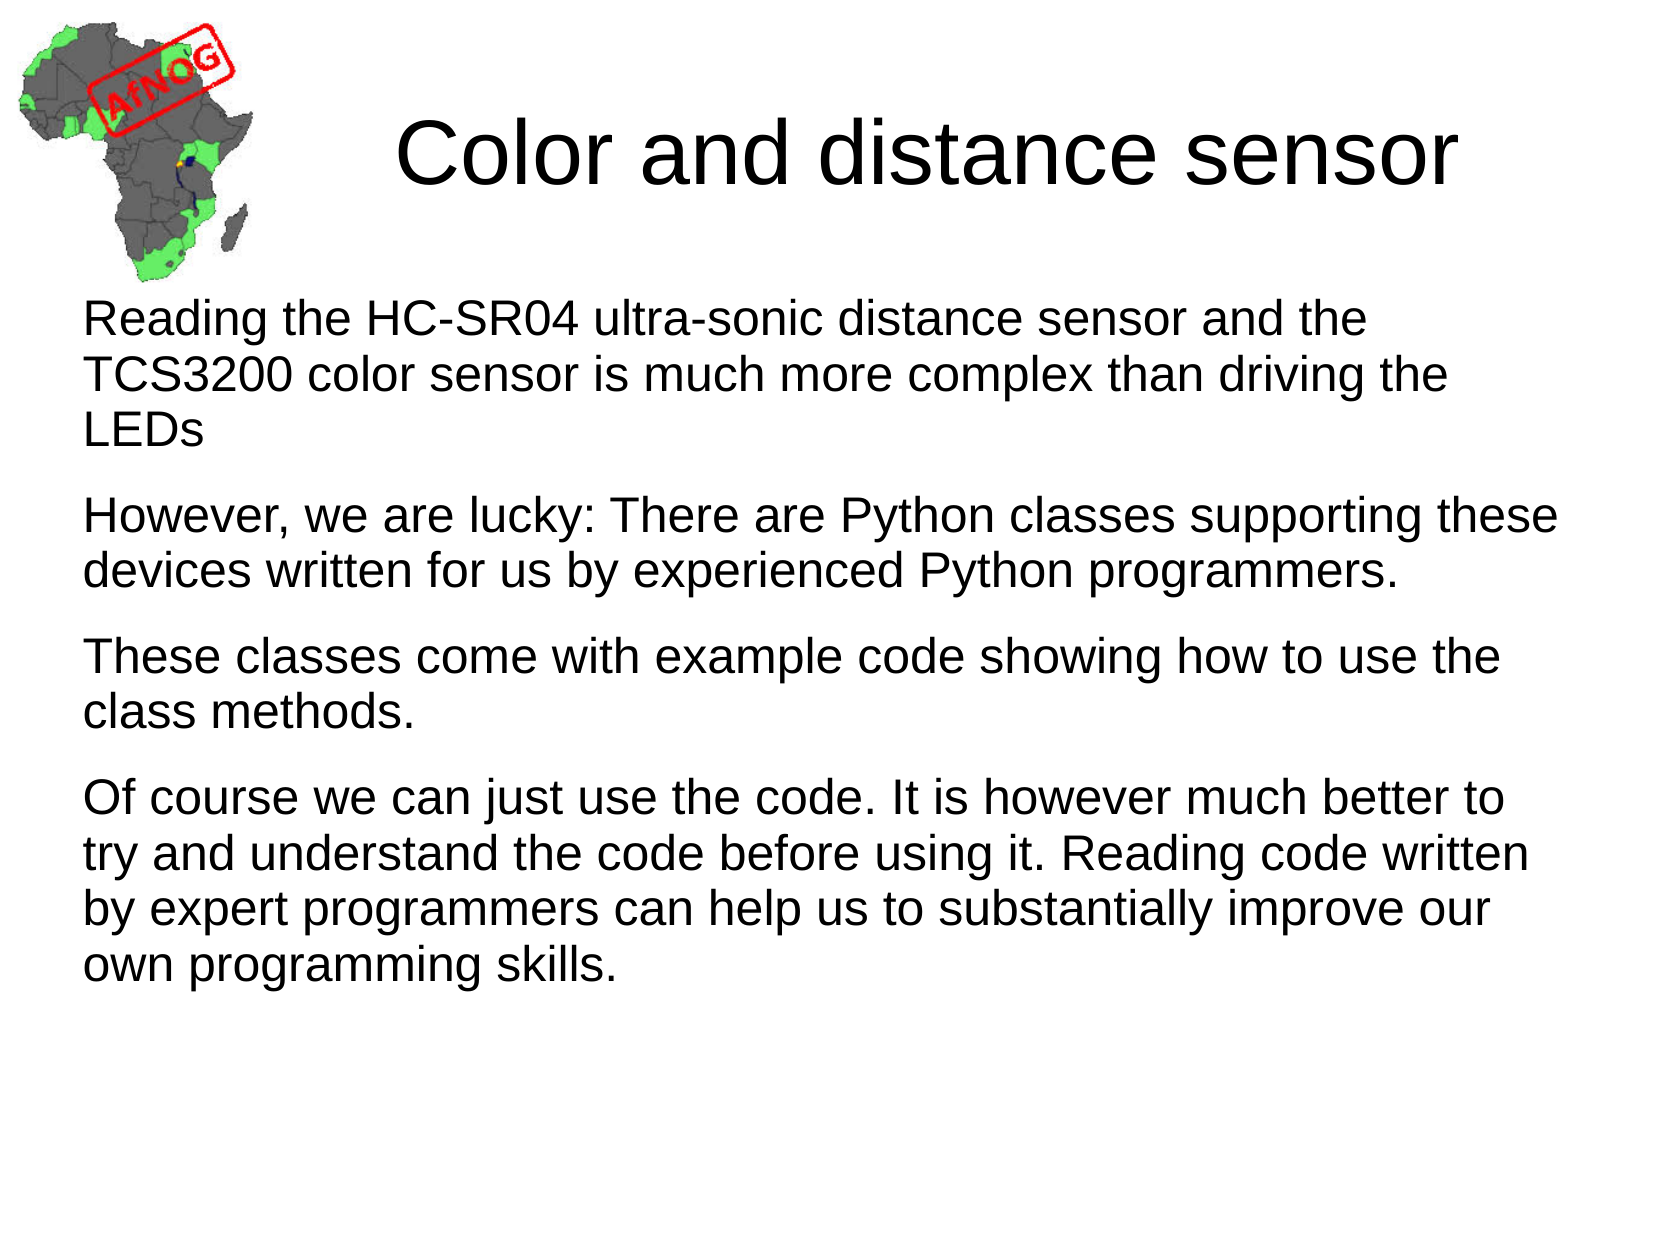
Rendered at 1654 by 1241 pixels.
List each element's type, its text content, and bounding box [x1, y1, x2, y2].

list Reading the HC-SR04 ultra-sonic distance sensor and the TCS3200 color sensor is much more complex than driving the LEDs However, we are lucky: There are Python classes supporting these devices written for us by experienced Python programmers. These classes come with example code showing how to use the class methods. Of course we can just use the code. It is however much better to try and understand the code before using it. Reading code written by expert programmers can help us to substantially improve our own programming skills. [82, 290, 1571, 1010]
title Color and distance sensor [285, 49, 1571, 257]
picture [9, 0, 259, 291]
